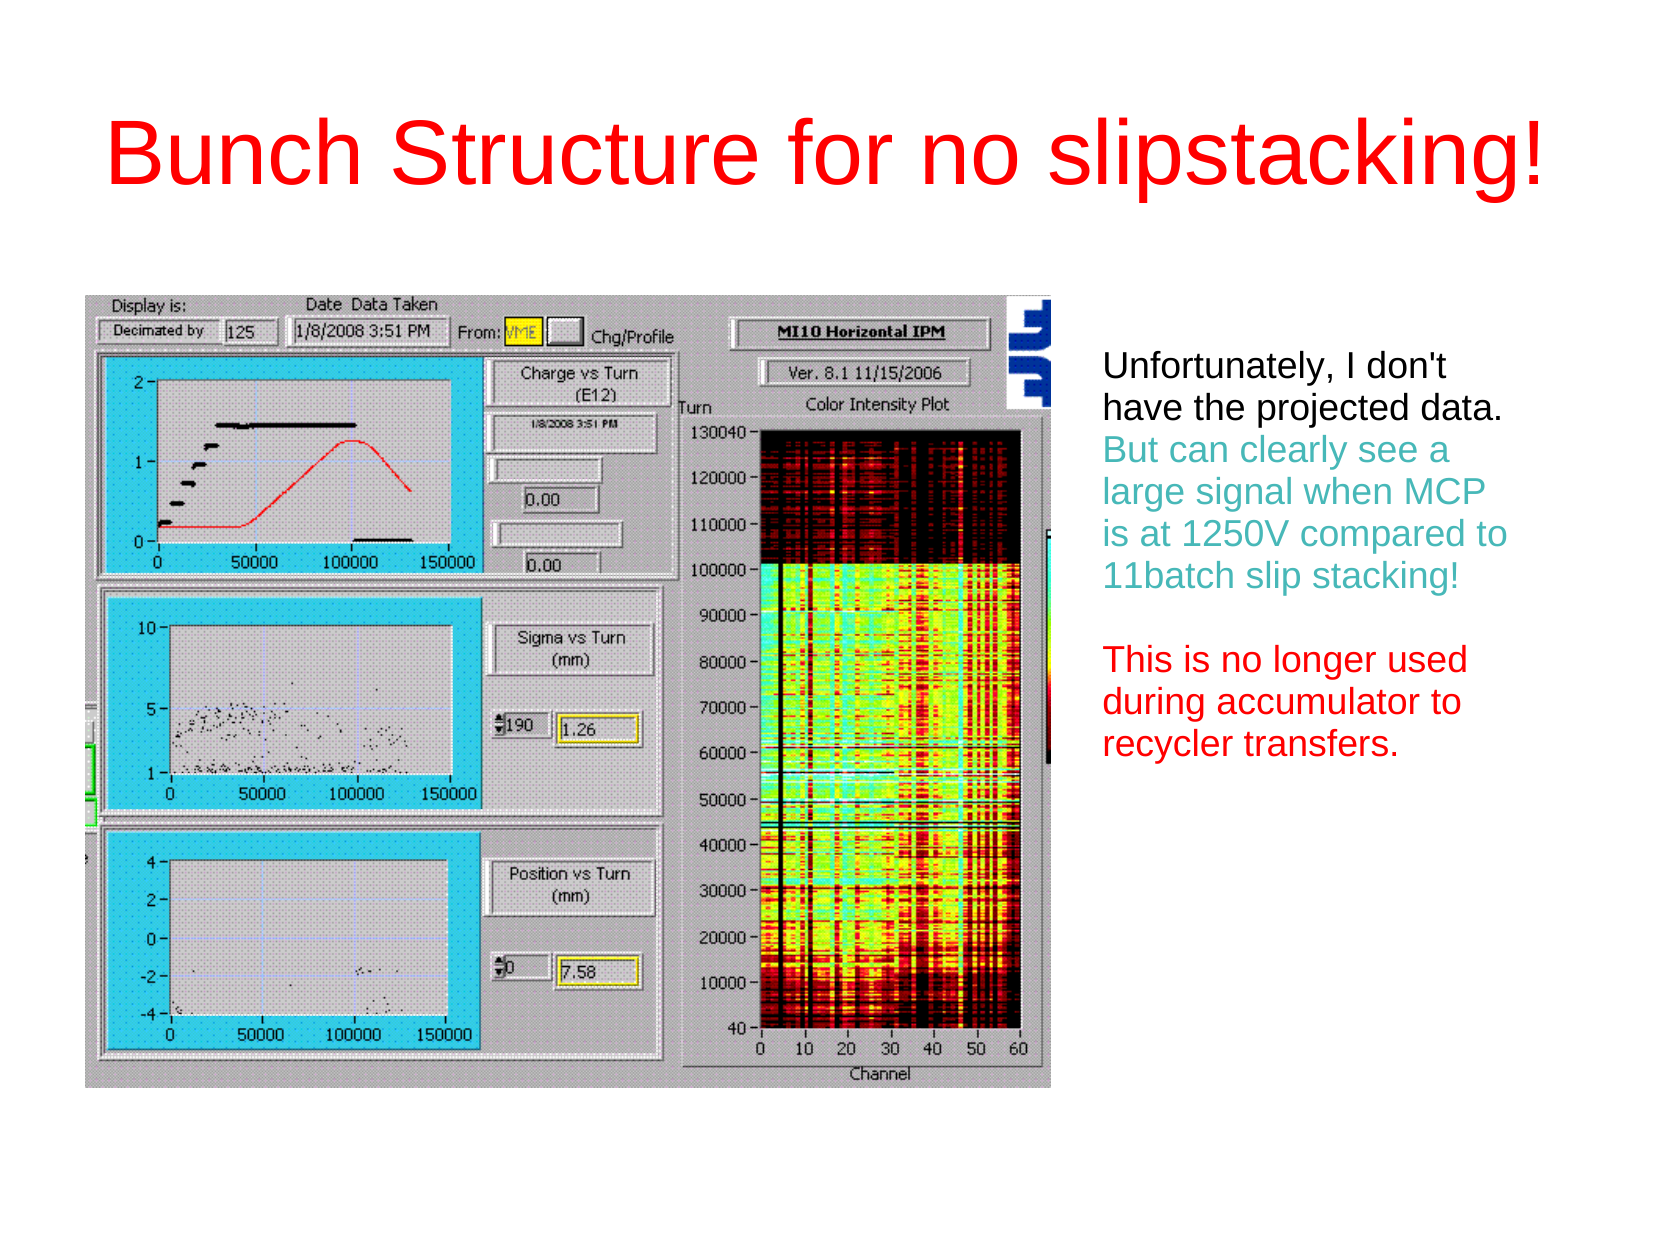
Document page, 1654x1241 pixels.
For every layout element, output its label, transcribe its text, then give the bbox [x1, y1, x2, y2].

title Bunch Structure for no slipstacking! [82, 56, 1571, 250]
text_box Unfortunately, I don't have the projected data. But can clearly see a large signal when MCP is at 1250V compared to 11batch slip stacking! This is no longer used during accumulator to recycler transfers. [1087, 337, 1538, 773]
picture [85, 295, 1051, 1088]
